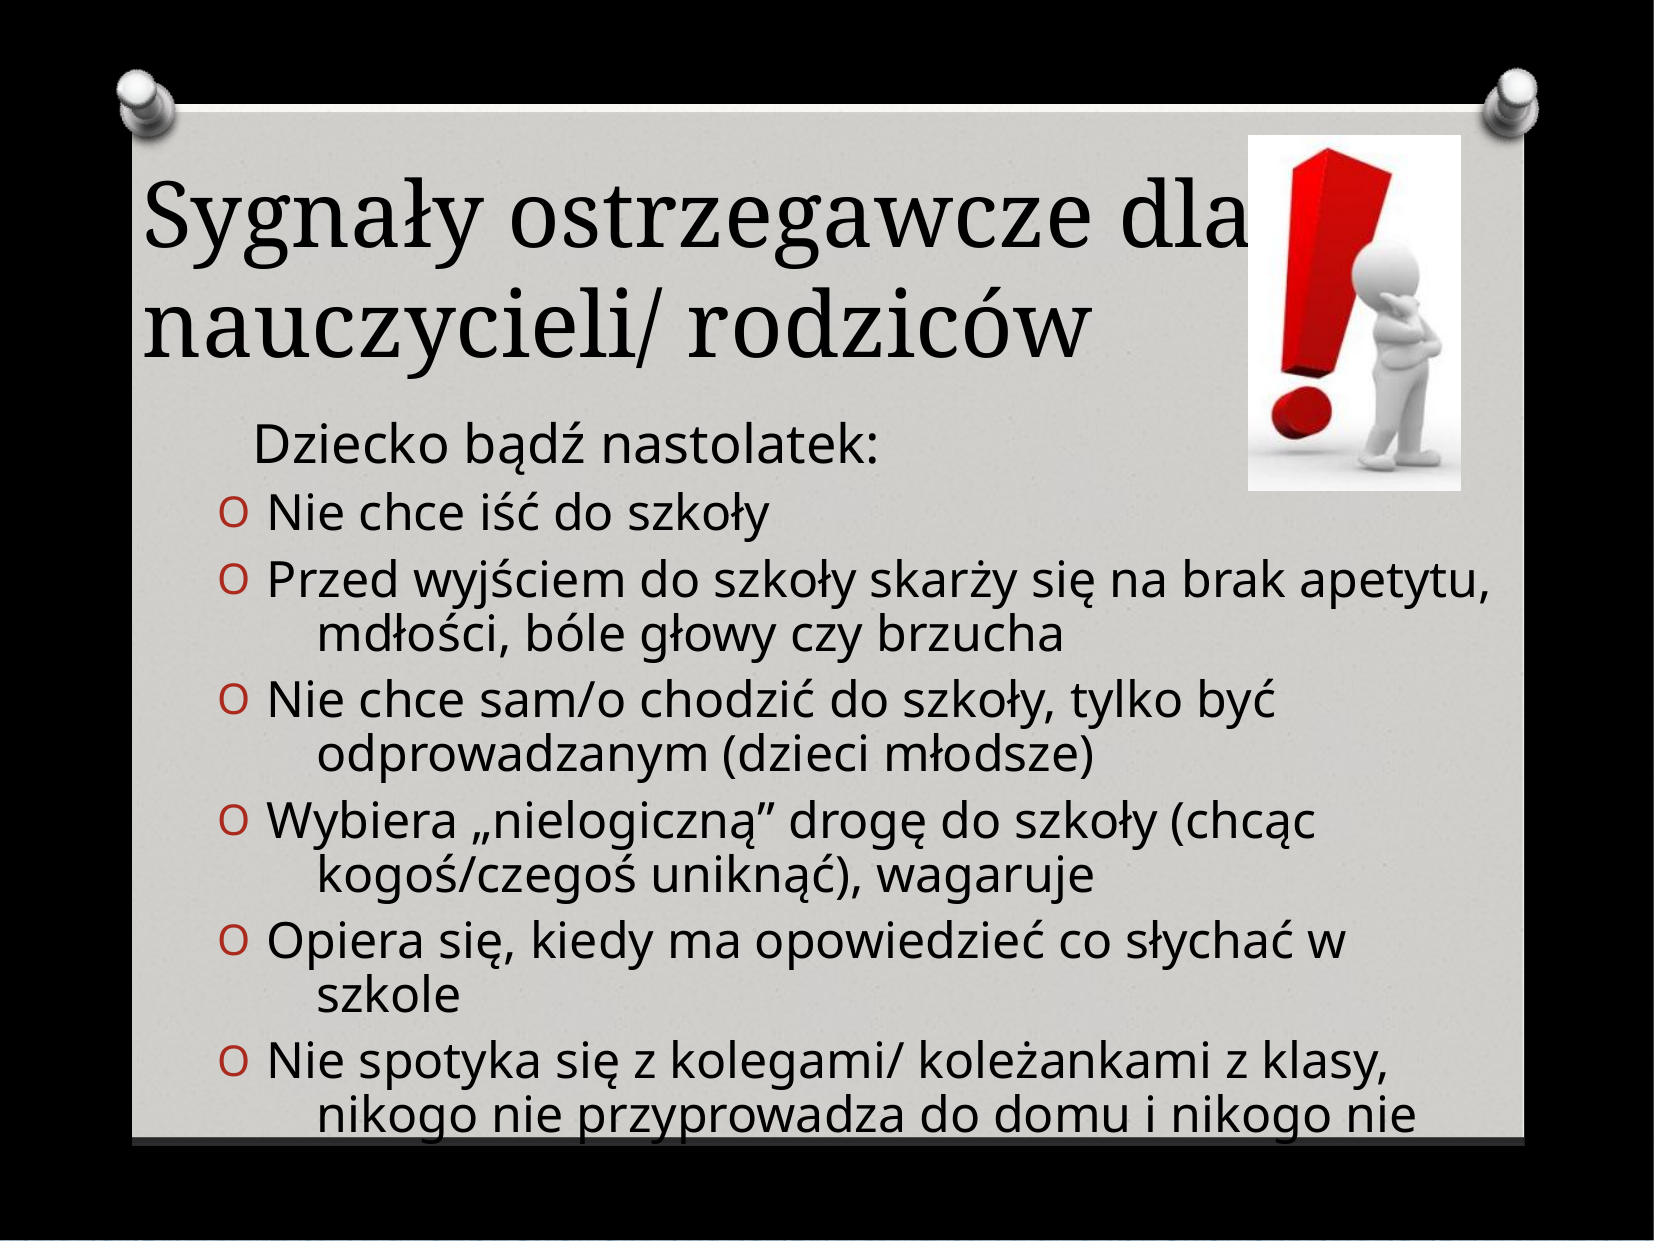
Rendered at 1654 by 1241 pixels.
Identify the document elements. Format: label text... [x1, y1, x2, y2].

picture [1452, 38, 1586, 172]
list Dziecko bądź nastolatek: Nie chce iść do szkoły Przed wyjściem do szkoły skarży się na brak apetytu, mdłości, bóle głowy czy brzucha Nie chce sam/o chodzić do szkoły, tylko być odprowadzanym (dzieci młodsze) Wybiera „nielogiczną” drogę do szkoły (chcąc kogoś/czegoś uniknąć), wagaruje Opiera się, kiedy ma opowiedzieć co słychać w szkole Nie spotyka się z kolegami/ koleżankami z klasy, nikogo nie przyprowadza do domu i nikogo nie odwiedza [200, 383, 1512, 1035]
title Sygnały ostrzegawcze dla nauczycieli/ rodziców [0, 147, 1248, 366]
picture [1248, 135, 1461, 491]
picture [82, 32, 218, 147]
